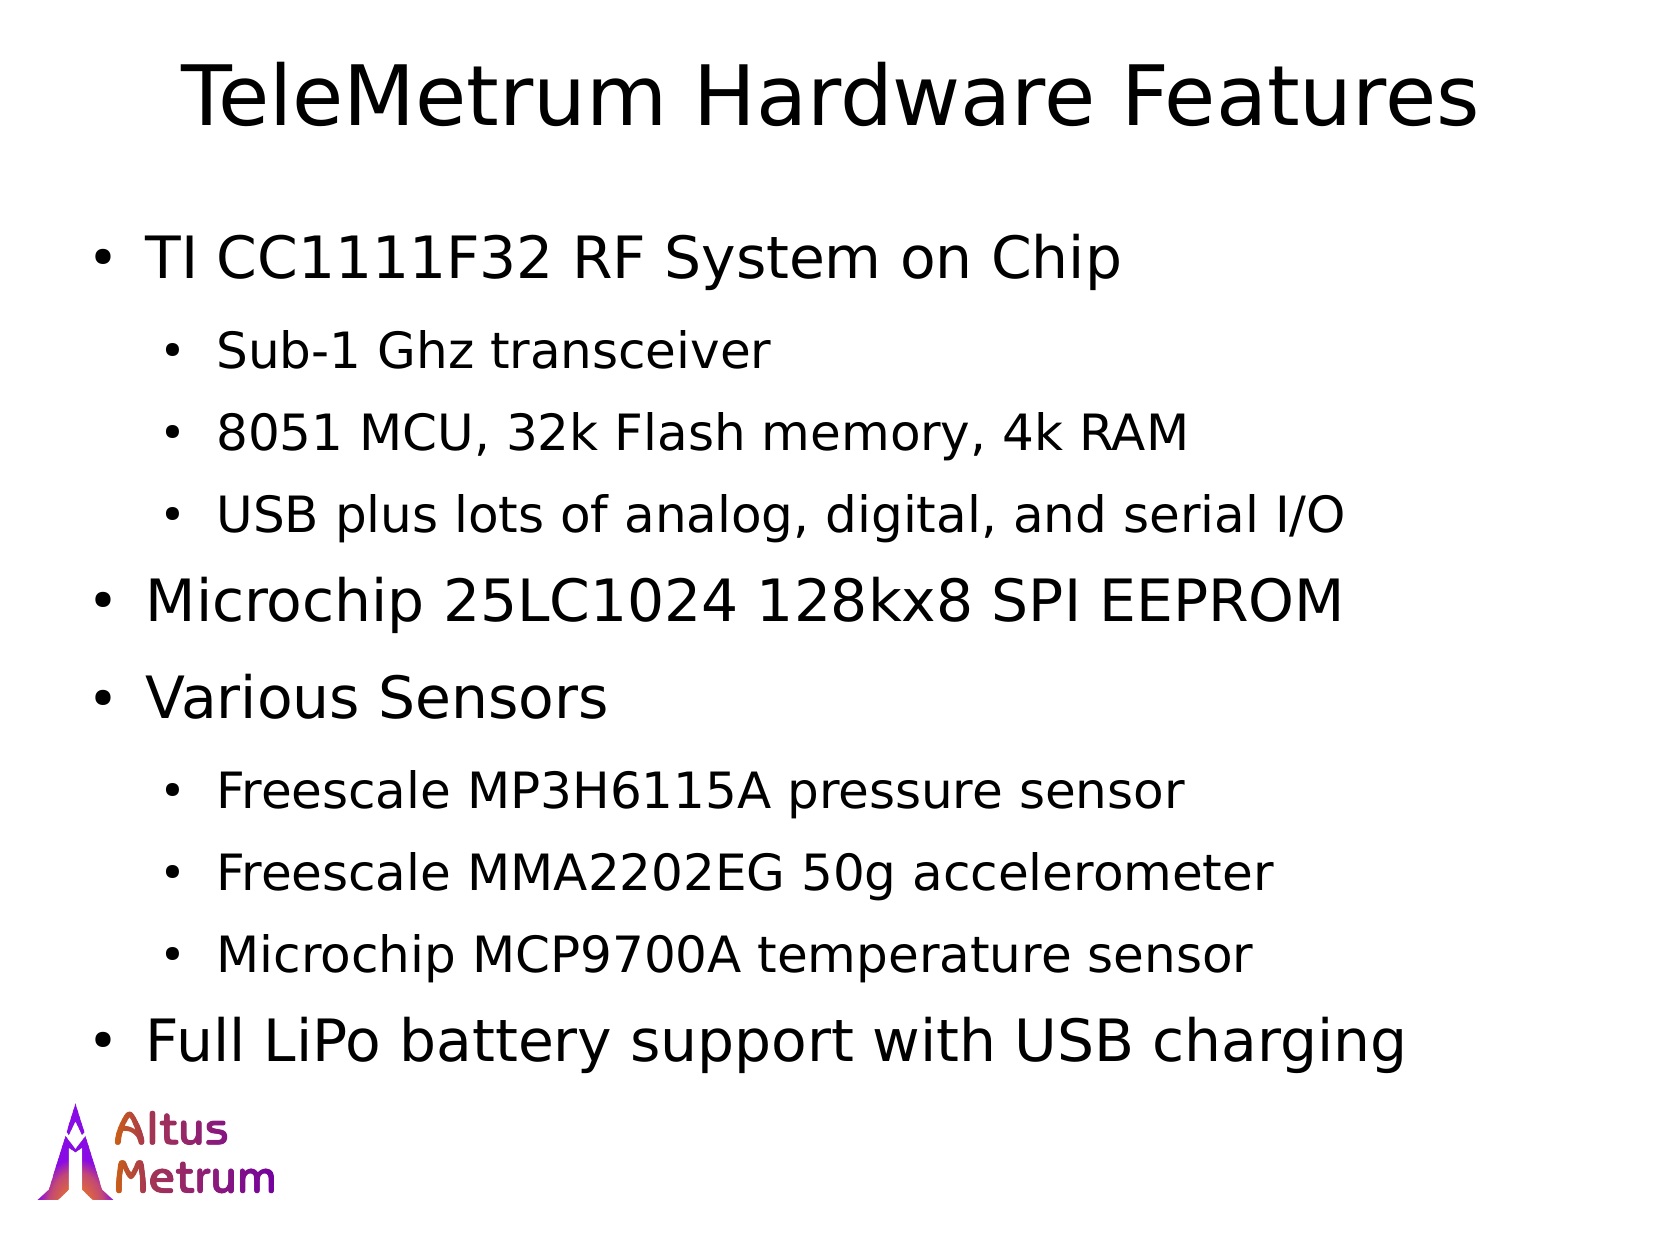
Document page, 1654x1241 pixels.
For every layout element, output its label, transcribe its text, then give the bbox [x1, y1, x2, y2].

title TeleMetrum Hardware Features [86, 0, 1576, 193]
picture [37, 1103, 274, 1200]
list TI CC1111F32 RF System on Chip Sub-1 Ghz transceiver 8051 MCU, 32k Flash memory, 4k RAM USB plus lots of analog, digital, and serial I/O Microchip 25LC1024 128kx8 SPI EEPROM Various Sensors Freescale MP3H6115A pressure sensor Freescale MMA2202EG 50g accelerometer Microchip MCP9700A temperature sensor Full LiPo battery support with USB charging [75, 225, 1564, 1145]
